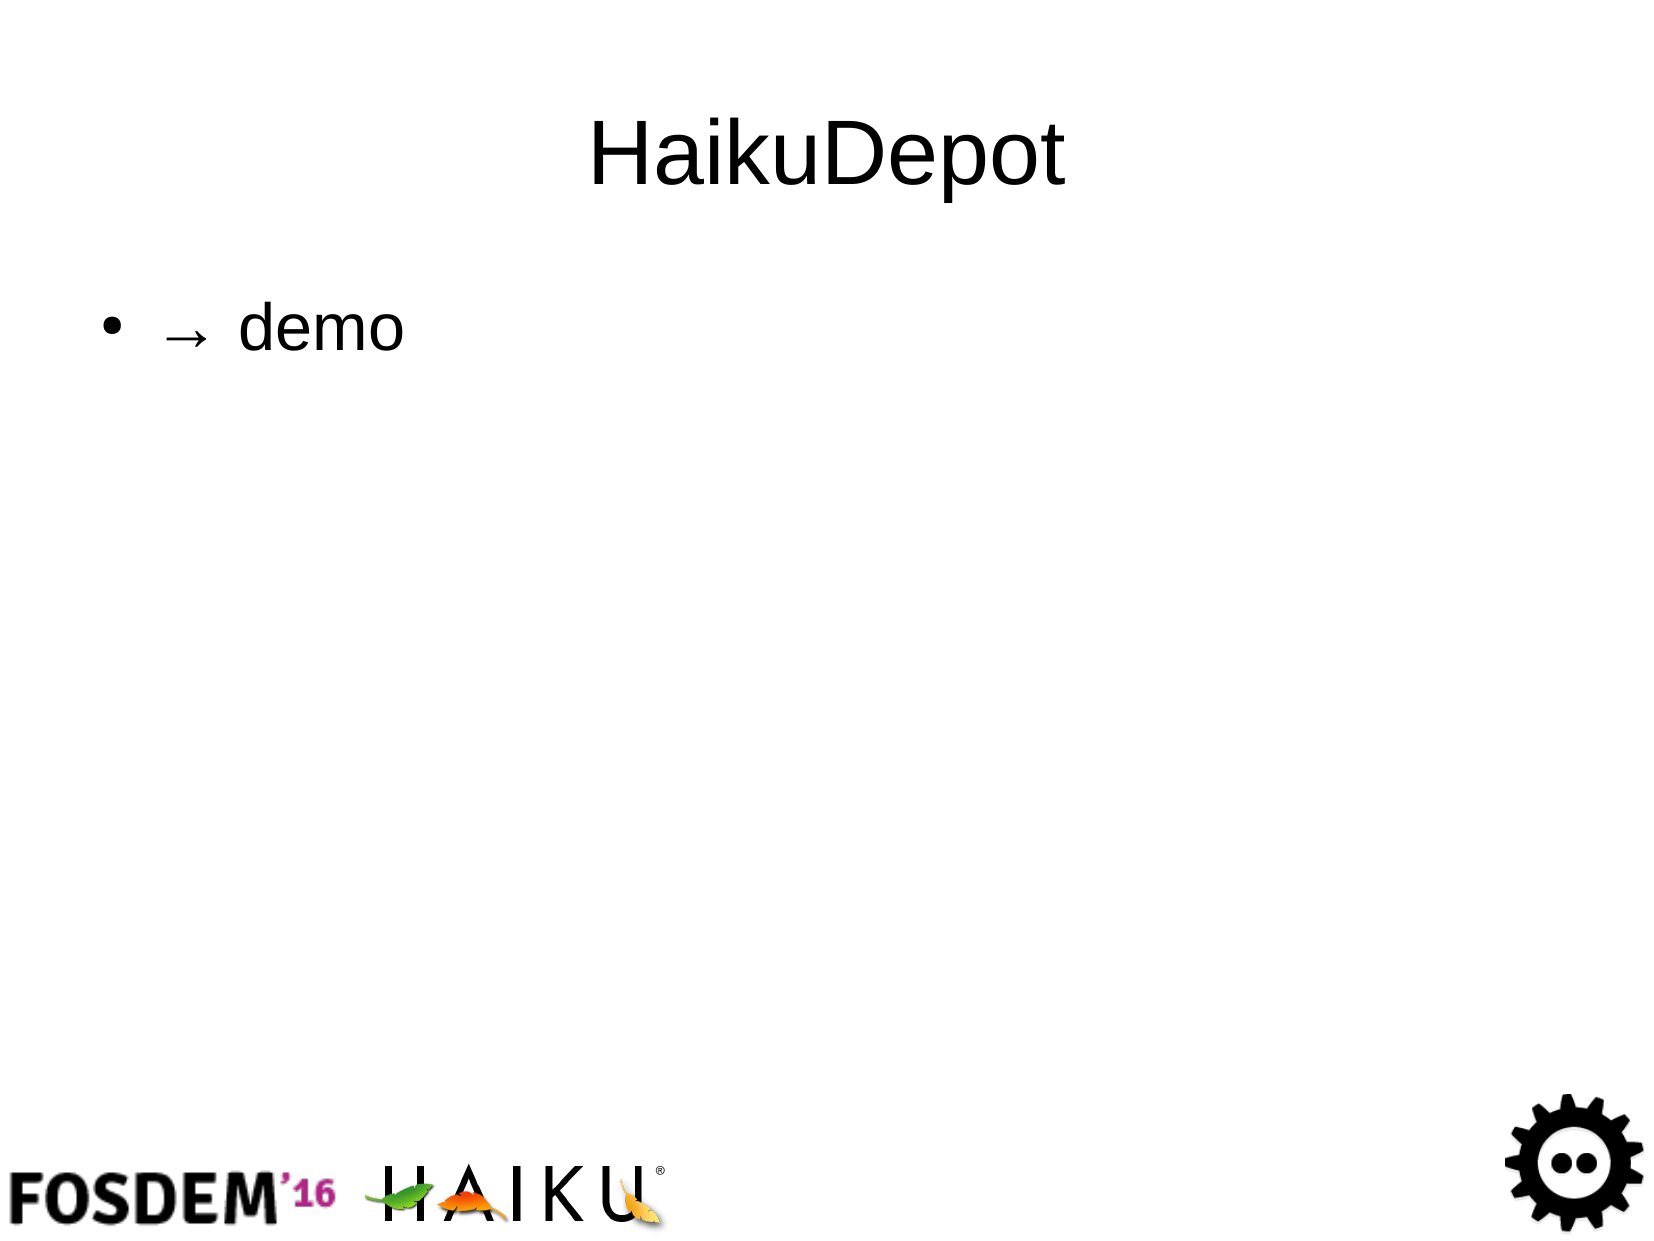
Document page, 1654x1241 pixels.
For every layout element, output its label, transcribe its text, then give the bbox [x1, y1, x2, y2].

picture [1505, 1094, 1648, 1235]
list → demo [82, 290, 1571, 1010]
title HaikuDepot [82, 49, 1571, 257]
picture [363, 1163, 670, 1235]
picture [0, 1152, 350, 1241]
